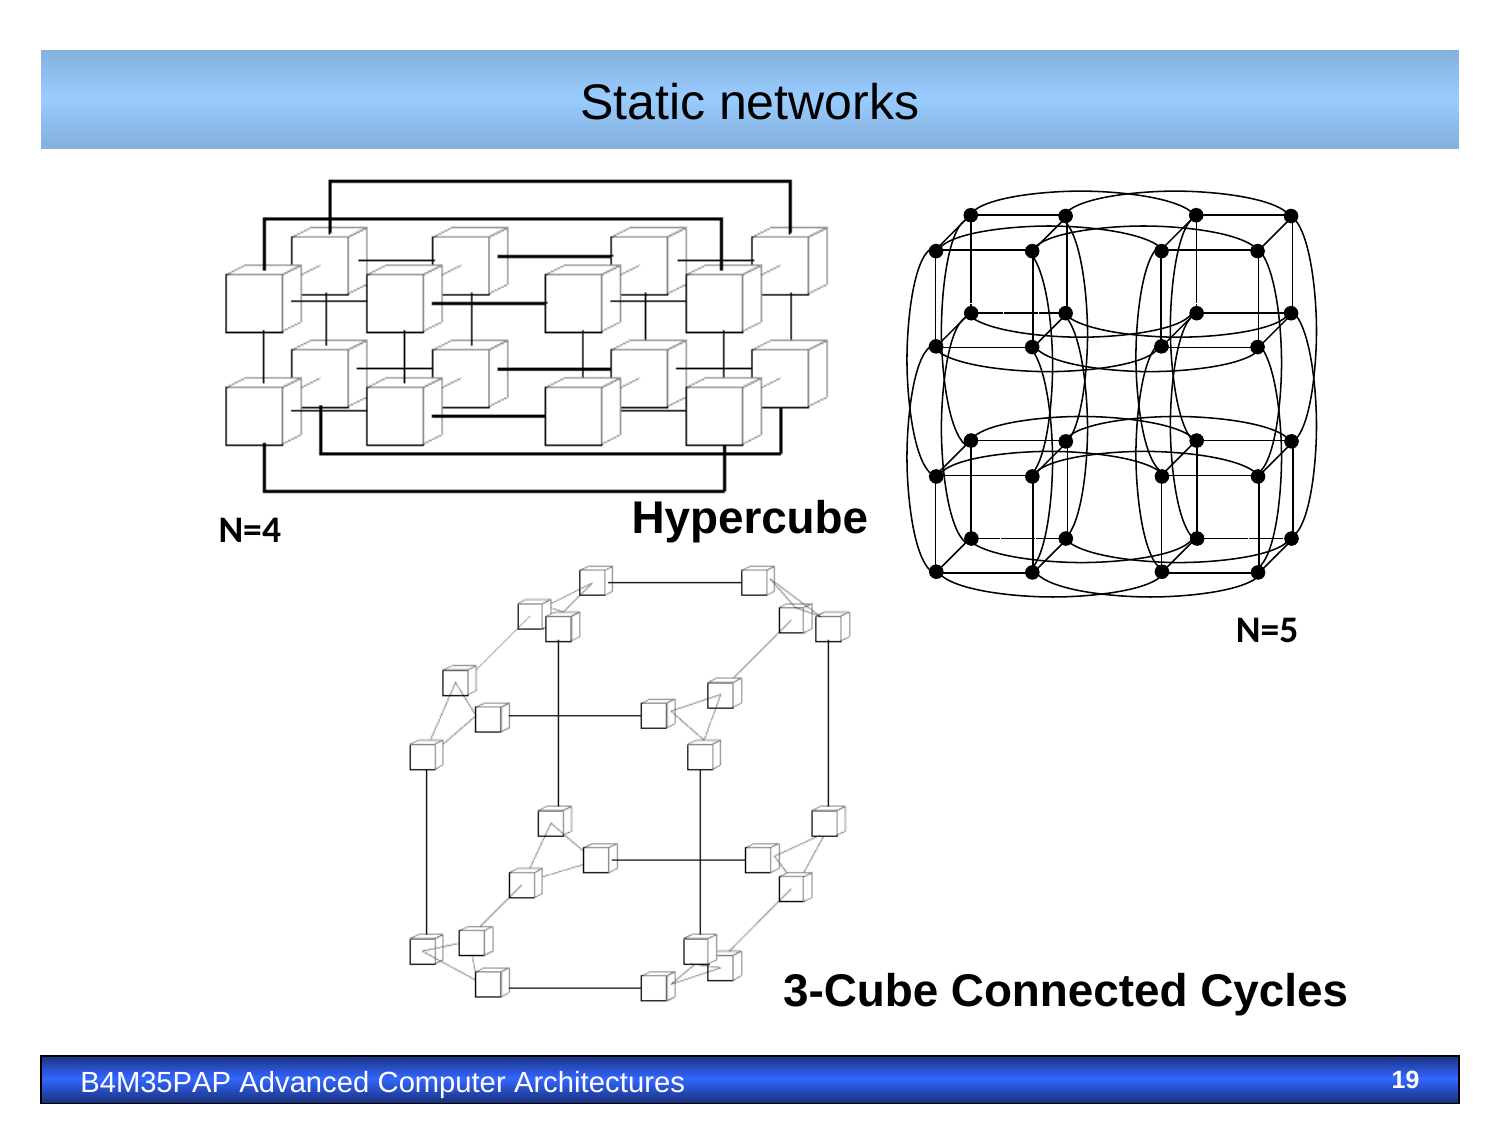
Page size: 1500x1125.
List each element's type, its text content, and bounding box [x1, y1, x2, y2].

text_box [929, 339, 943, 353]
text_box [1284, 306, 1298, 320]
text_box [1190, 306, 1204, 320]
text_box [1154, 339, 1169, 353]
text_box [964, 208, 978, 222]
text_box [929, 244, 943, 258]
text_box [1155, 565, 1169, 579]
text_box [1155, 469, 1169, 484]
text_box [1190, 433, 1204, 448]
text_box [1251, 469, 1265, 484]
text_box [1025, 340, 1039, 354]
text_box [1189, 208, 1203, 222]
text_box [1284, 531, 1299, 546]
text_box [1251, 565, 1265, 579]
text_box [1284, 434, 1299, 448]
text_box [1025, 565, 1039, 579]
text_box [1025, 244, 1039, 258]
text_box [1059, 306, 1073, 320]
text_box [1284, 209, 1298, 223]
text_box [1251, 244, 1265, 258]
chart [406, 552, 853, 1004]
text_box [929, 469, 943, 484]
text_box [964, 306, 978, 320]
text_box [1059, 209, 1073, 223]
text_box [1190, 531, 1204, 546]
text_box Hypercube [616, 480, 884, 551]
text_box [964, 433, 978, 448]
text_box [1059, 531, 1073, 546]
text_box N=4 [128, 497, 407, 563]
title Static networks [41, 50, 1459, 149]
text_box [929, 565, 943, 579]
text_box 3-Cube Connected Cycles [755, 952, 1364, 1023]
text_box [964, 531, 979, 546]
text_box [1251, 340, 1265, 354]
chart [224, 155, 836, 498]
text_box [1154, 244, 1169, 258]
text_box N=5 [1145, 597, 1424, 663]
text_box [1025, 469, 1039, 484]
text_box [1059, 434, 1073, 448]
